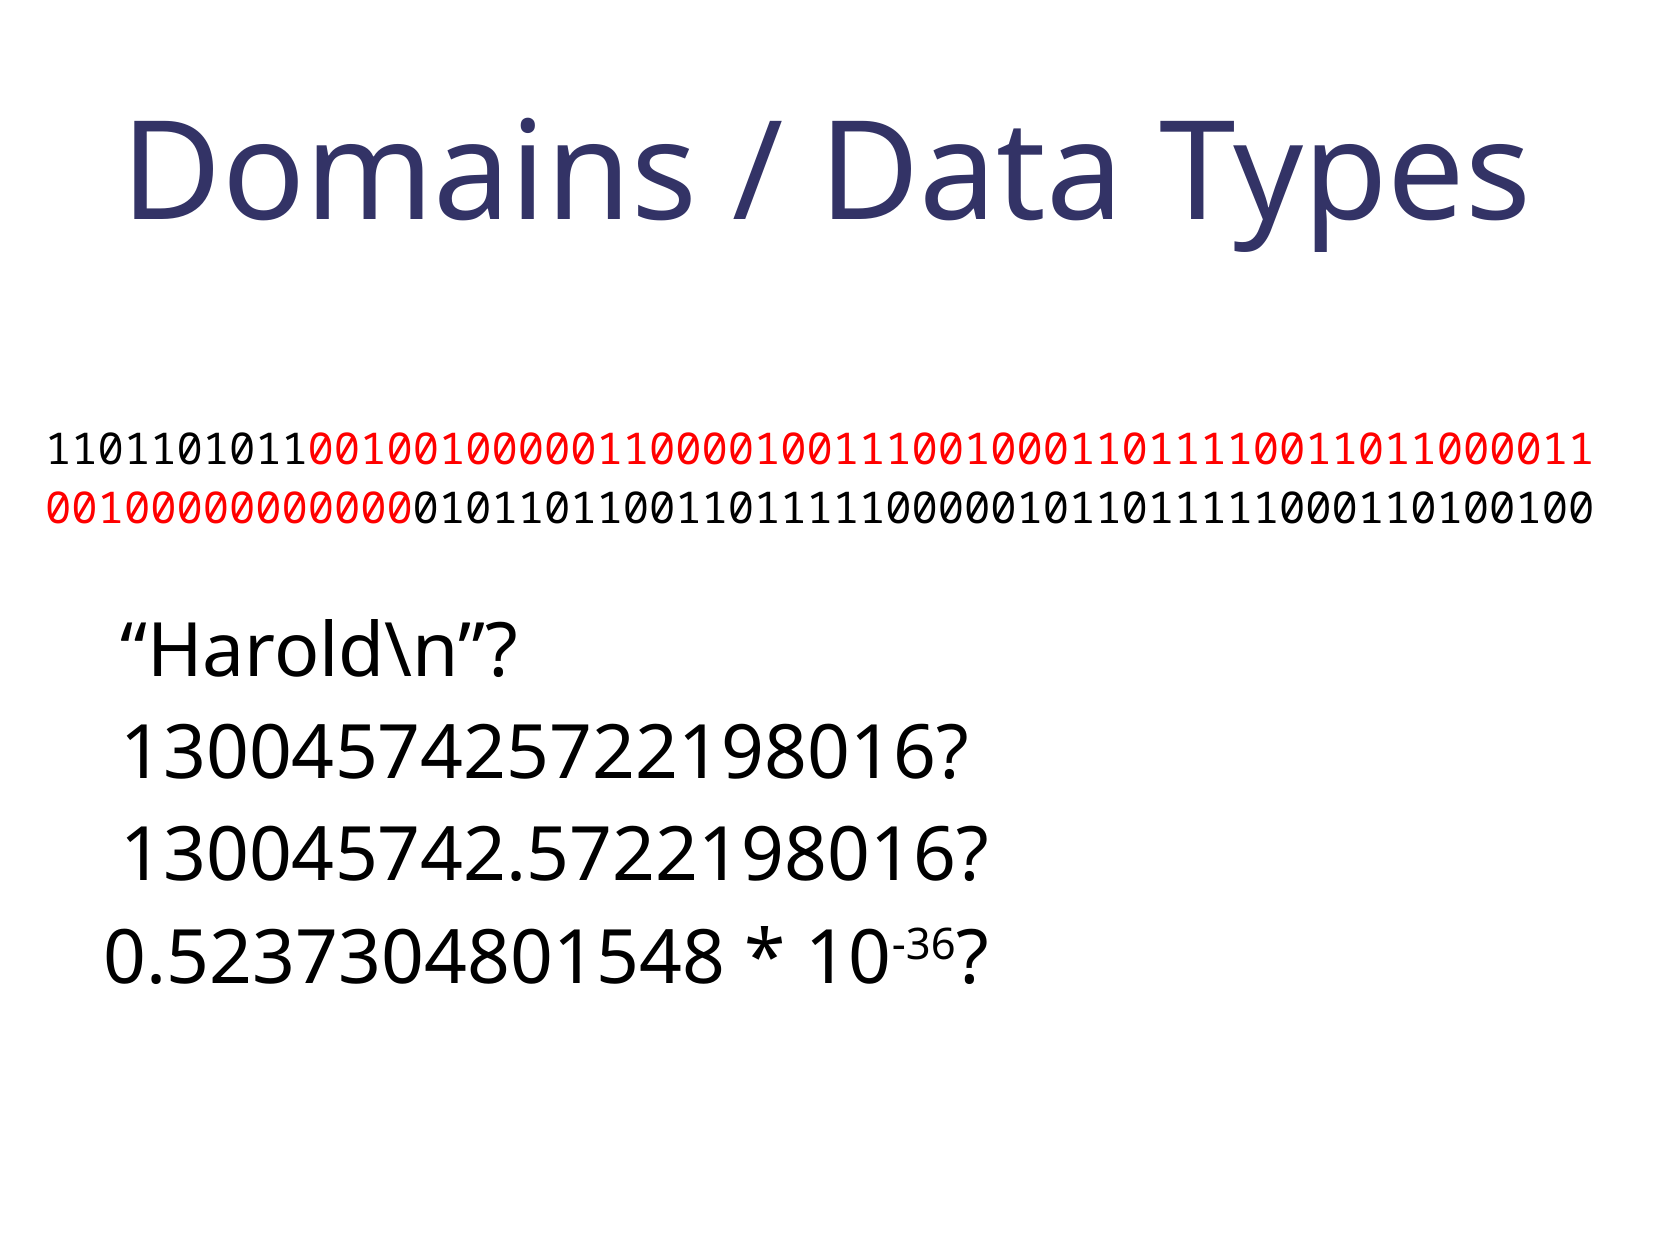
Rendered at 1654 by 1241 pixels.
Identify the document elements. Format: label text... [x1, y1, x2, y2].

subtitle 1101101011001001000001100001001110010001101111001101100001100100000000000010110110011011111000001011011111000110100100 “Harold\n”? 1300457425722198016? 130045742.5722198016? 0.5237304801548 * 10-36? [45, 417, 1613, 1068]
title Domains / Data Types [4, 70, 1651, 263]
